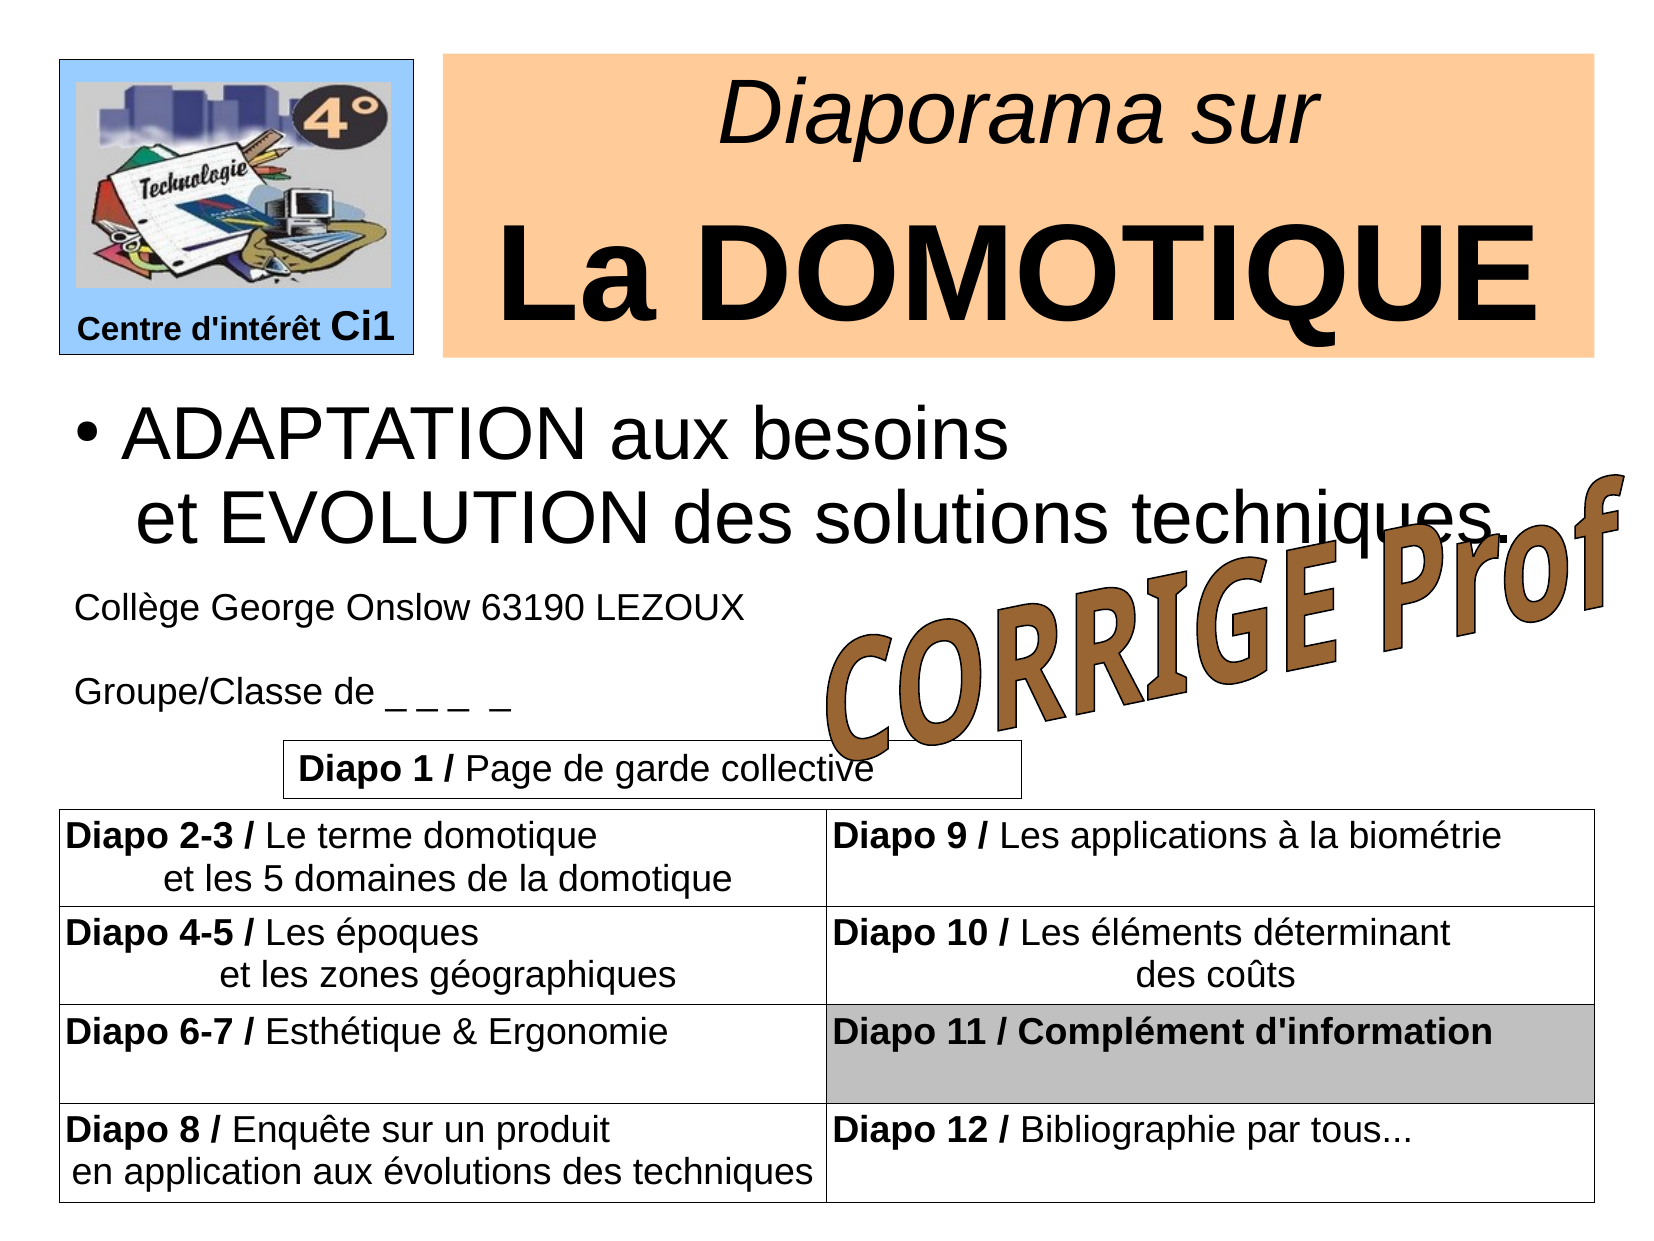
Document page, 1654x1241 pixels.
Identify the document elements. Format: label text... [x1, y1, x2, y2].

table_cell Diapo 6-7 / Esthétique & Ergonomie [60, 1005, 826, 1103]
text_box CORRIGE Prof [1076, 587, 1145, 715]
text_box Diaporama sur La DOMOTIQUE [442, 53, 1595, 358]
table_cell Diapo 8 / Enquête sur un produit en application aux évolutions des techniques [60, 1104, 826, 1202]
text_box CORRIGE Prof [1286, 540, 1336, 672]
text_box [59, 59, 414, 295]
text_box CORRIGE Prof [1384, 523, 1443, 652]
table_cell Diapo 10 / Les éléments déterminant des coûts [827, 907, 1594, 1004]
table_cell Diapo 4-5 / Les époques et les zones géographiques [60, 907, 826, 1004]
text_box ADAPTATION aux besoins et EVOLUTION des solutions techniques... [59, 383, 1595, 567]
table_cell Diapo 12 / Bibliographie par tous... [827, 1104, 1594, 1202]
text_box CORRIGE Prof [826, 634, 892, 761]
picture [76, 82, 391, 288]
text_box Diapo 1 / Page de garde collective [283, 740, 1022, 799]
text_box CORRIGE Prof [998, 603, 1066, 731]
text_box CORRIGE Prof [1197, 557, 1267, 685]
text_box CORRIGE Prof [1504, 525, 1568, 623]
table_header Diapo 9 / Les applications à la biométrie [827, 810, 1594, 906]
text_box CORRIGE Prof [1457, 534, 1500, 637]
table_header Diapo 2-3 / Le terme domotique et les 5 domaines de la domotique [60, 810, 826, 906]
text_box Centre d'intérêt Ci1 [59, 295, 414, 358]
text_box CORRIGE Prof [1575, 474, 1625, 610]
table_cell Diapo 11 / Complément d'information [827, 1005, 1594, 1103]
text_box CORRIGE Prof [899, 618, 981, 746]
text_box CORRIGE Prof [1147, 571, 1187, 700]
text_box Collège George Onslow 63190 LEZOUX Groupe/Classe de _ _ _ _ [59, 578, 768, 720]
